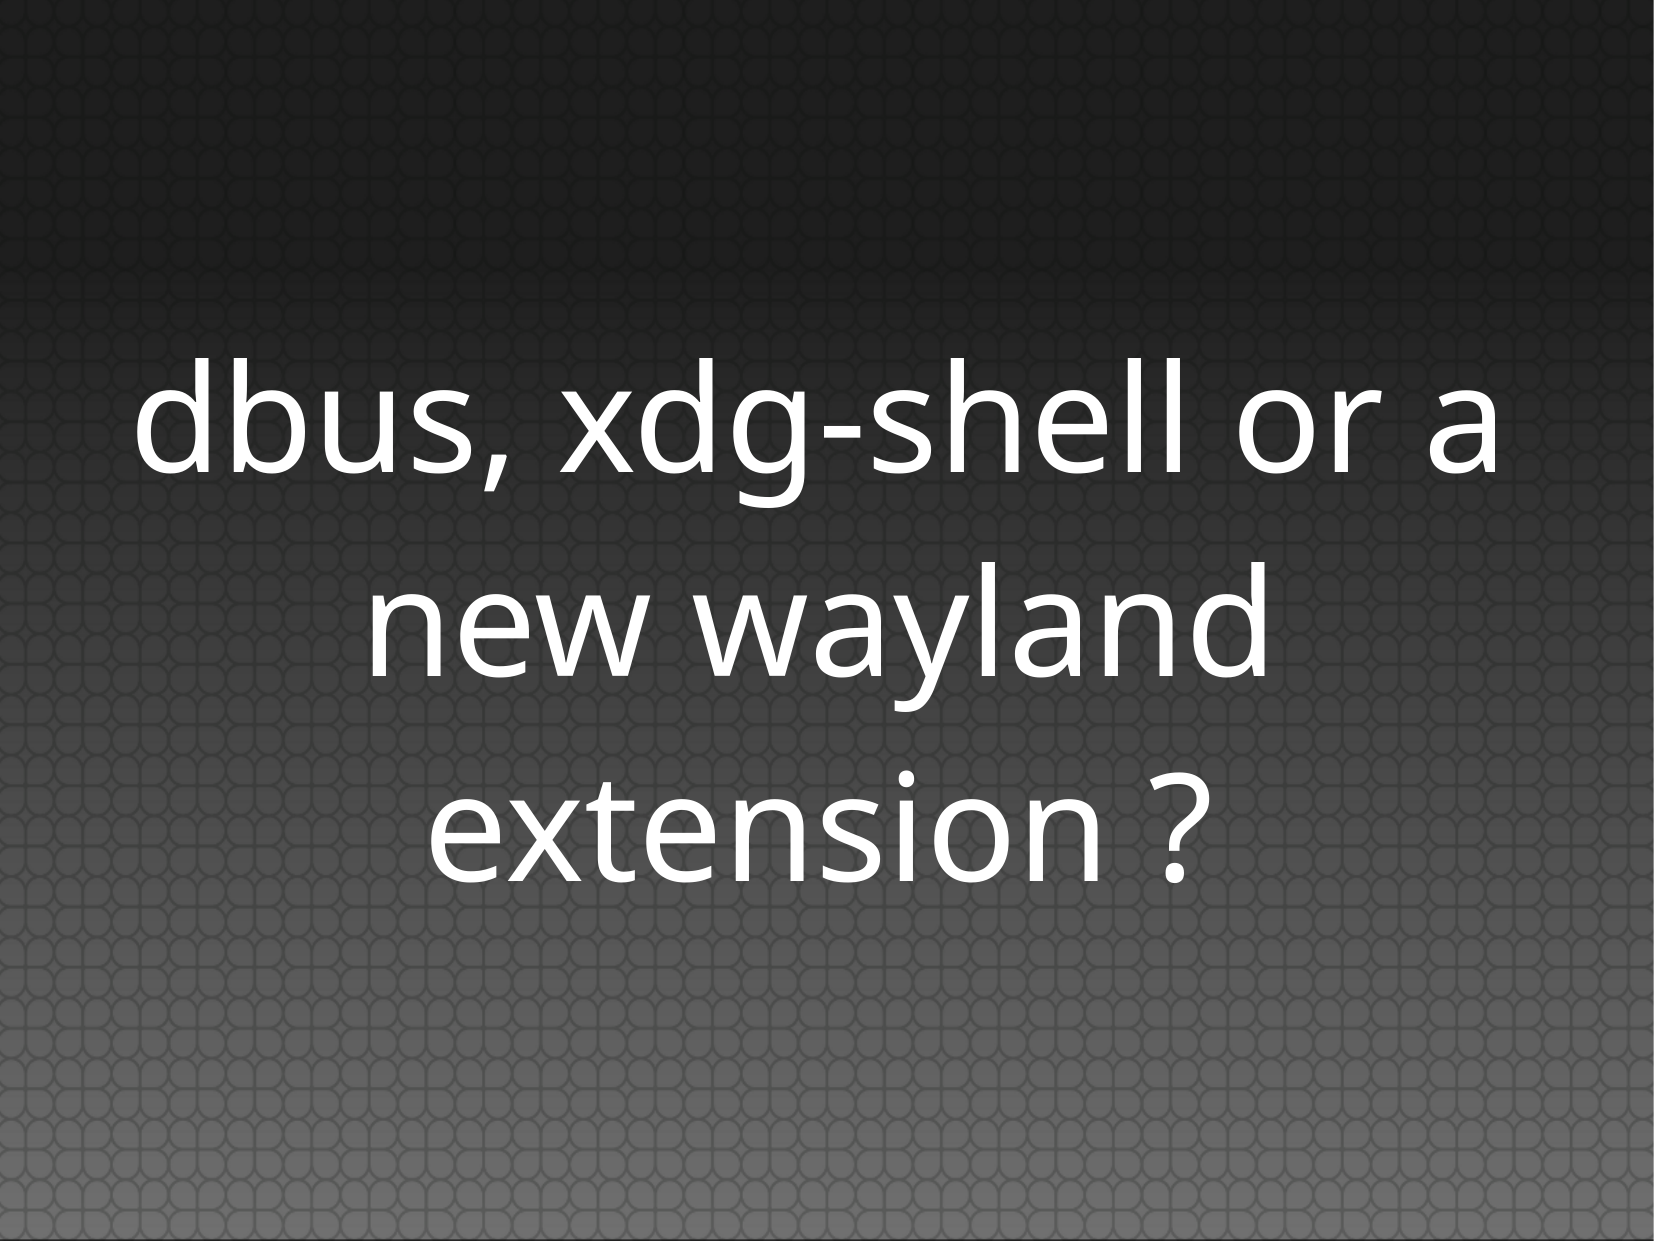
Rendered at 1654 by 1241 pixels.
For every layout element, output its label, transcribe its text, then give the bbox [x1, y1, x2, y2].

title dbus, xdg-shell or a new wayland extension ? [75, 390, 1564, 848]
picture [0, 0, 1654, 1241]
